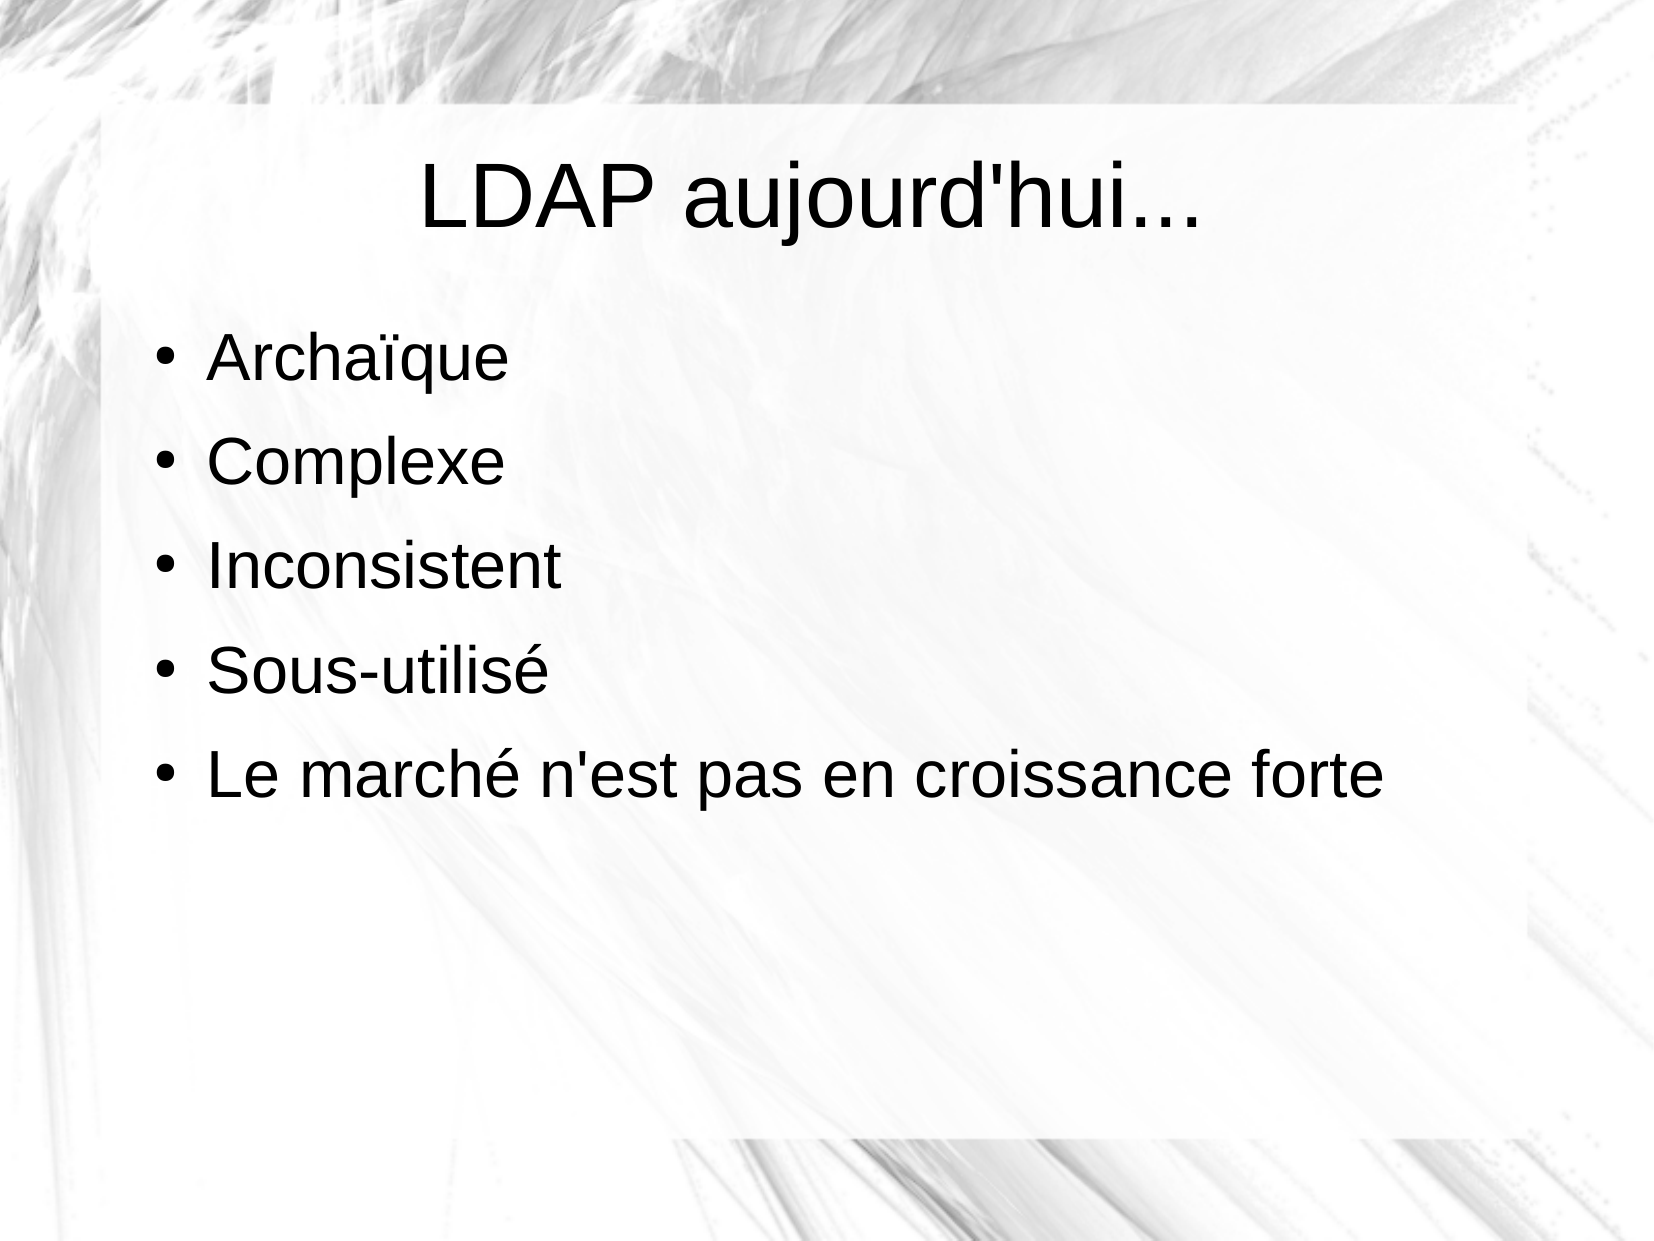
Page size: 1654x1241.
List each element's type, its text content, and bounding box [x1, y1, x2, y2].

title LDAP aujourd'hui... [118, 119, 1506, 273]
list Archaïque Complexe Inconsistent Sous-utilisé Le marché n'est pas en croissance forte [118, 319, 1571, 931]
picture [0, 0, 1654, 1241]
